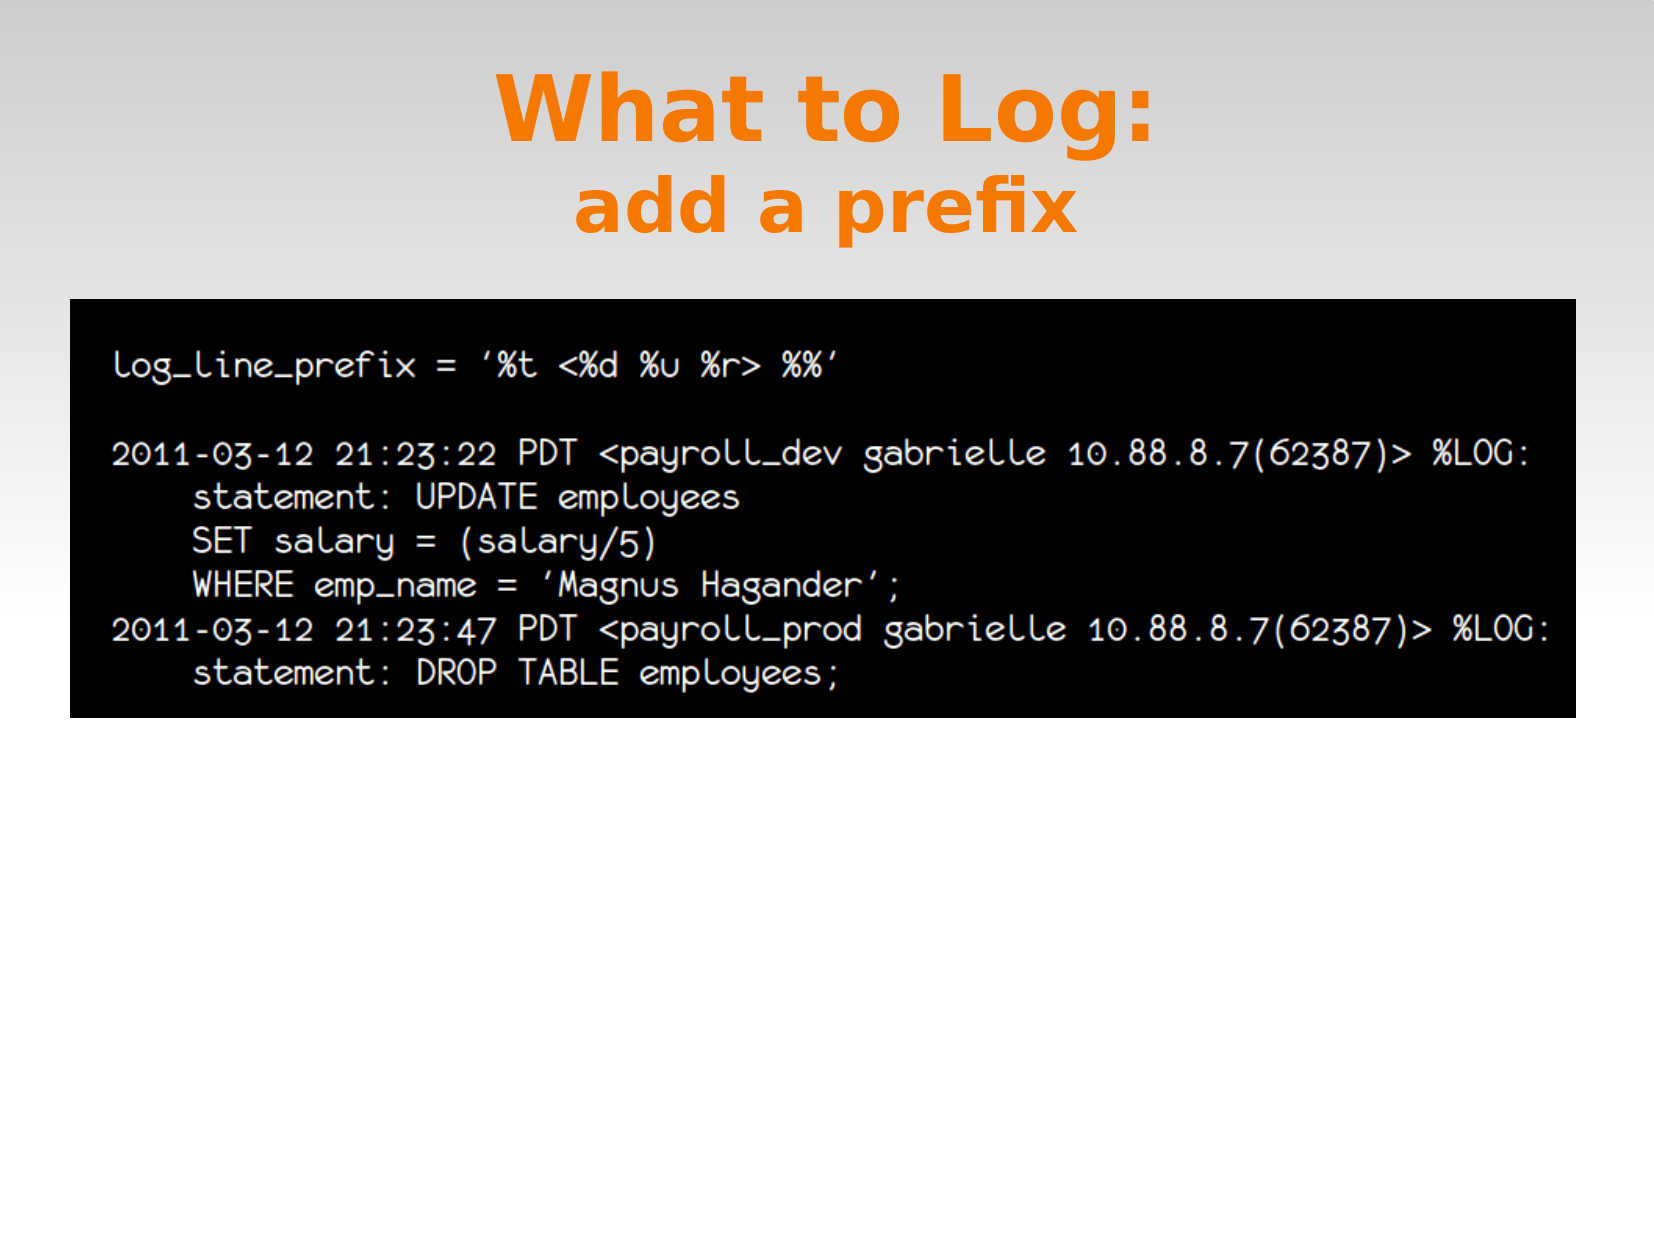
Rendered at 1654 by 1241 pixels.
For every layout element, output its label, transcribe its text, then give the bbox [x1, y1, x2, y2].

title What to Log: add a prefix [82, 49, 1571, 257]
picture [70, 299, 1576, 718]
